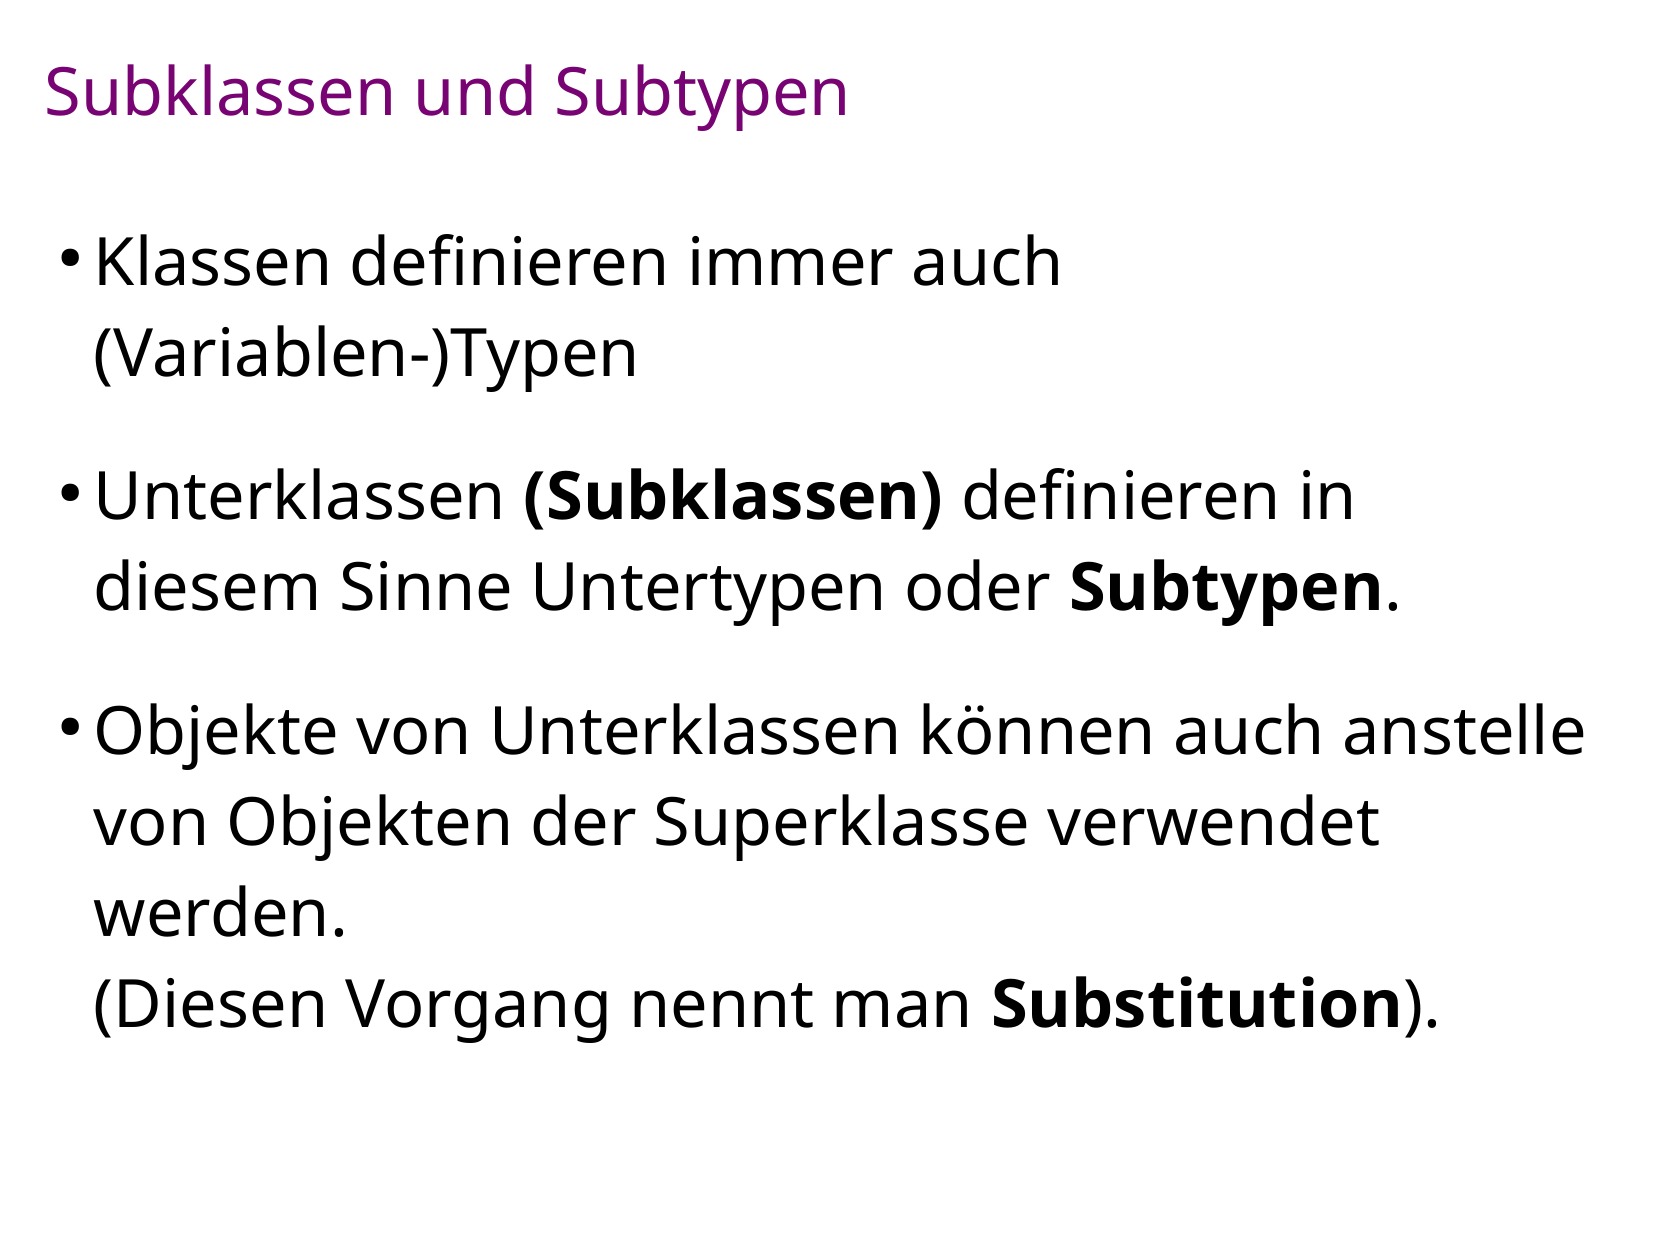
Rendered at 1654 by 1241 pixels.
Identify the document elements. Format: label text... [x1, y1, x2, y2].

text_box Klassen definieren immer auch (Variablen-)Typen Unterklassen (Subklassen) definieren in diesem Sinne Untertypen oder Subtypen. Objekte von Unterklassen können auch anstelle von Objekten der Superklasse verwendet werden. (Diesen Vorgang nennt man Substitution). [43, 206, 1612, 711]
title Subklassen und Subtypen [29, 29, 1435, 148]
